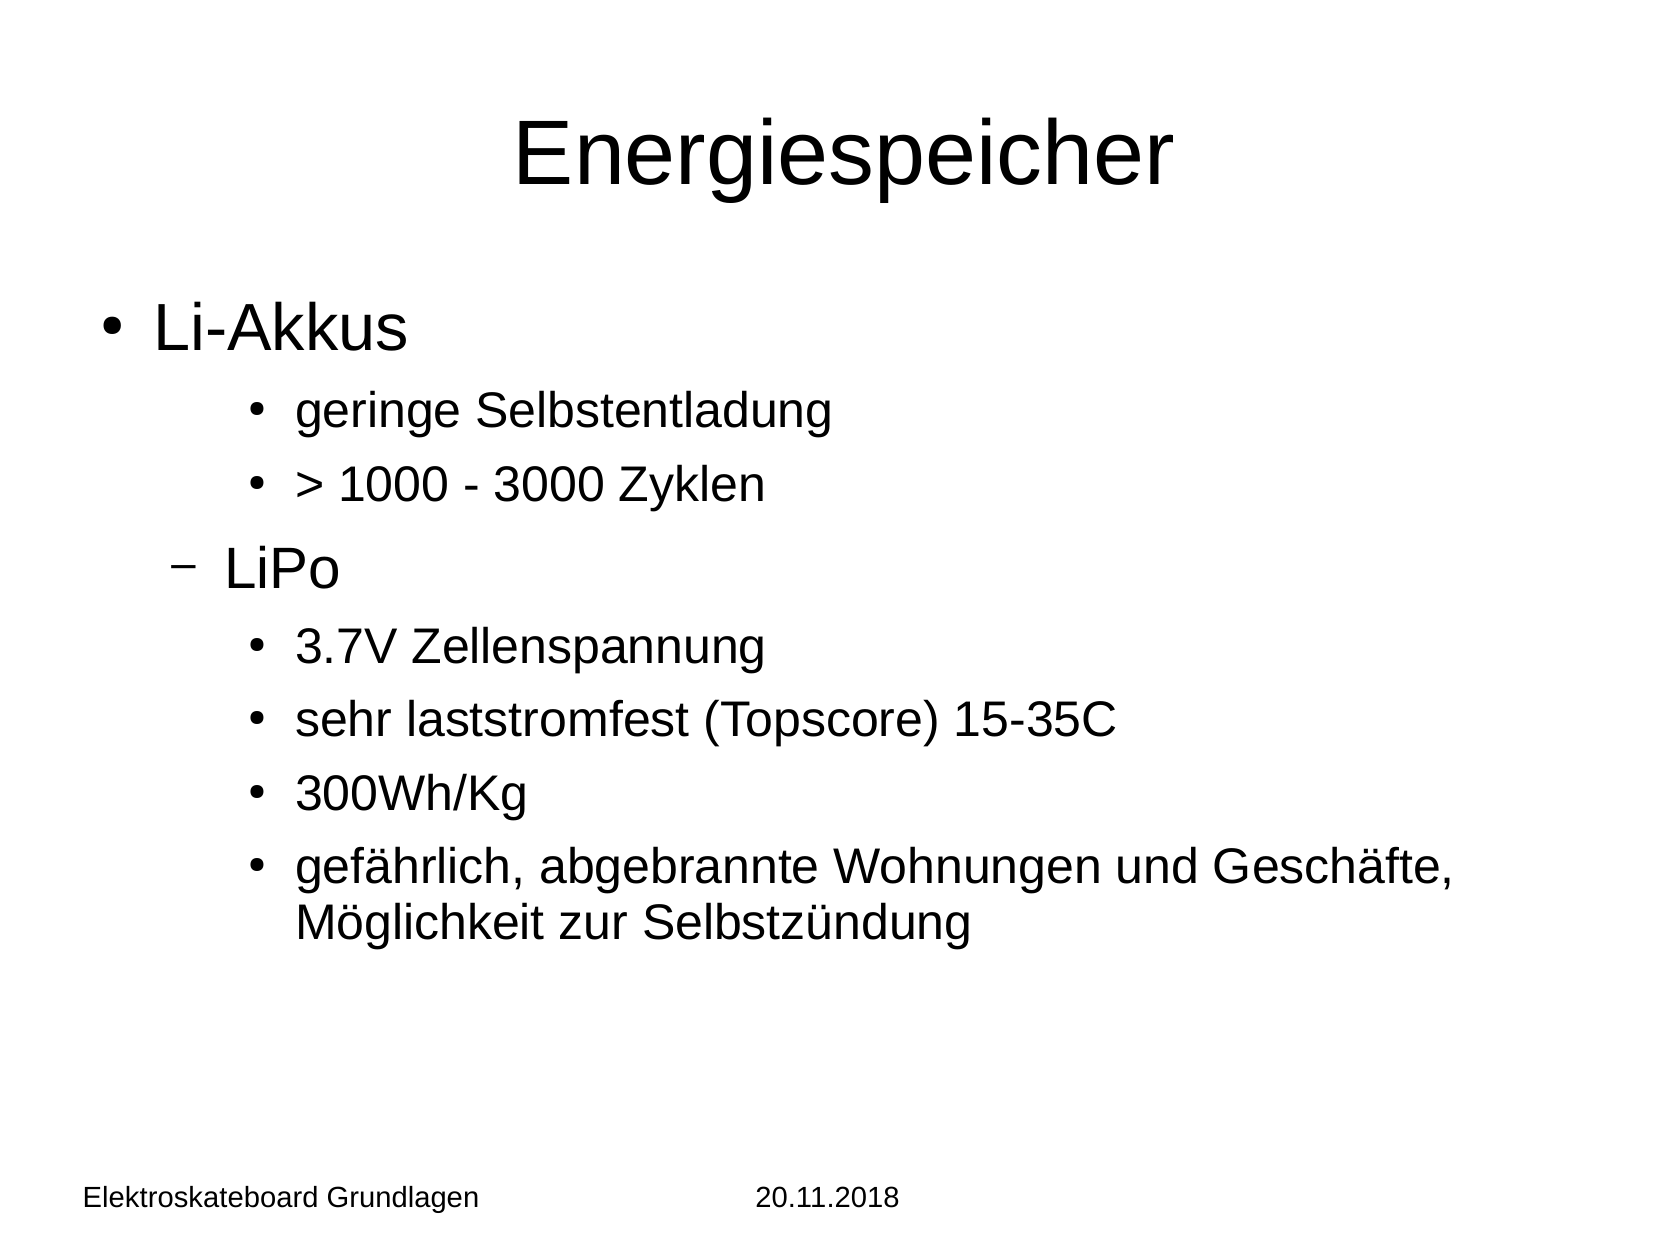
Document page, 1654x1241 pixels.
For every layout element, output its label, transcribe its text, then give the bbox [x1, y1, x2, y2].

list Li-Akkus geringe Selbstentladung > 1000 - 3000 Zyklen LiPo 3.7V Zellenspannung sehr laststromfest (Topscore) 15-35C 300Wh/Kg gefährlich, abgebrannte Wohnungen und Geschäfte, Möglichkeit zur Selbstzündung [82, 290, 1571, 1010]
title Energiespeicher [82, 49, 1571, 257]
